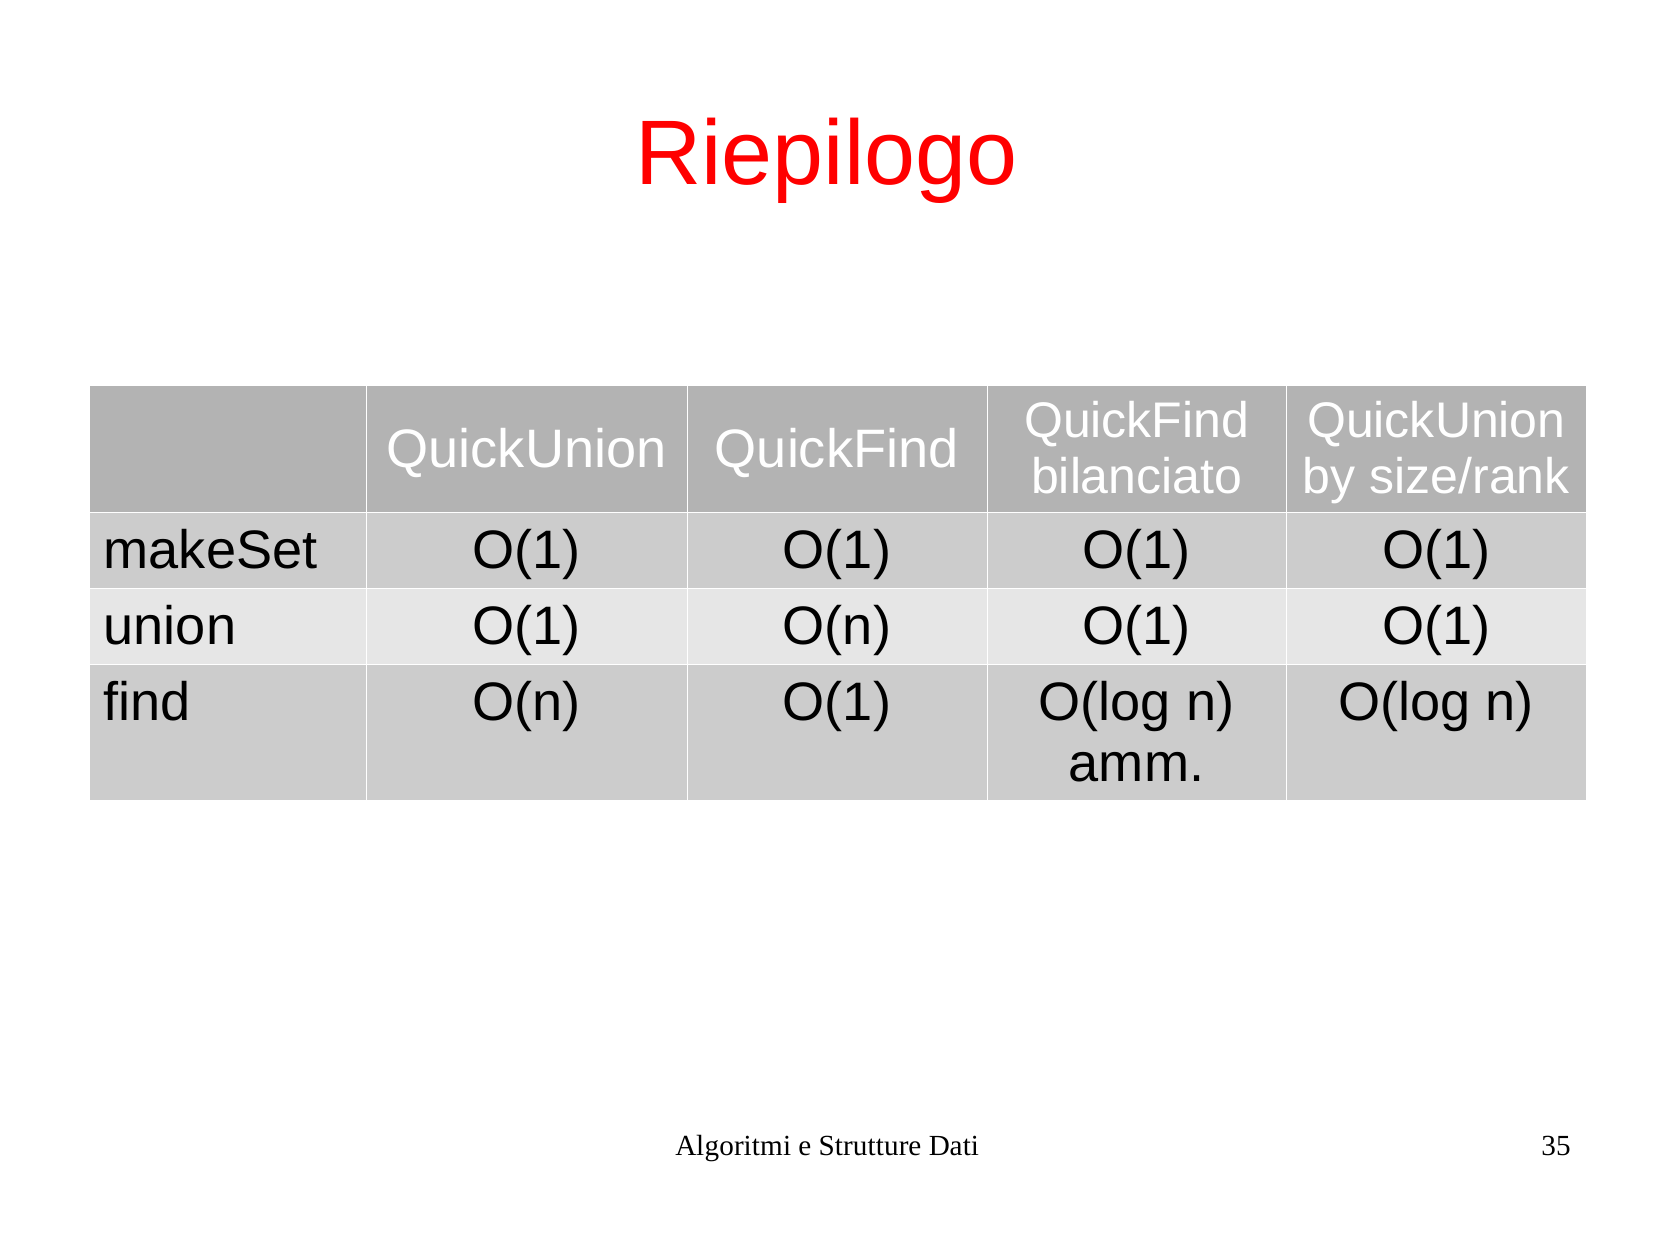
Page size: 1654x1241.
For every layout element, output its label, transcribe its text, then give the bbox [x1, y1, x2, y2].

table_header [90, 386, 366, 512]
table_cell O(1) [688, 665, 987, 800]
table_cell O(1) [1287, 589, 1586, 664]
table_cell O(1) [988, 513, 1286, 588]
table_cell O(1) [1287, 513, 1586, 588]
table_header QuickFind bilanciato [988, 386, 1286, 512]
table_cell O(n) [688, 589, 987, 664]
table_cell O(n) [367, 665, 687, 800]
table_cell O(1) [367, 589, 687, 664]
title Riepilogo [82, 49, 1571, 257]
table_cell find [90, 665, 366, 800]
table_cell O(log n) [1287, 665, 1586, 800]
table_header QuickUnion by size/rank [1287, 386, 1586, 512]
table_cell O(log n) amm. [988, 665, 1286, 800]
table_cell makeSet [90, 513, 366, 588]
table_cell O(1) [988, 589, 1286, 664]
table_cell union [90, 589, 366, 664]
table_header QuickUnion [367, 386, 687, 512]
table_cell O(1) [367, 513, 687, 588]
table_cell O(1) [688, 513, 987, 588]
table_header QuickFind [688, 386, 987, 512]
